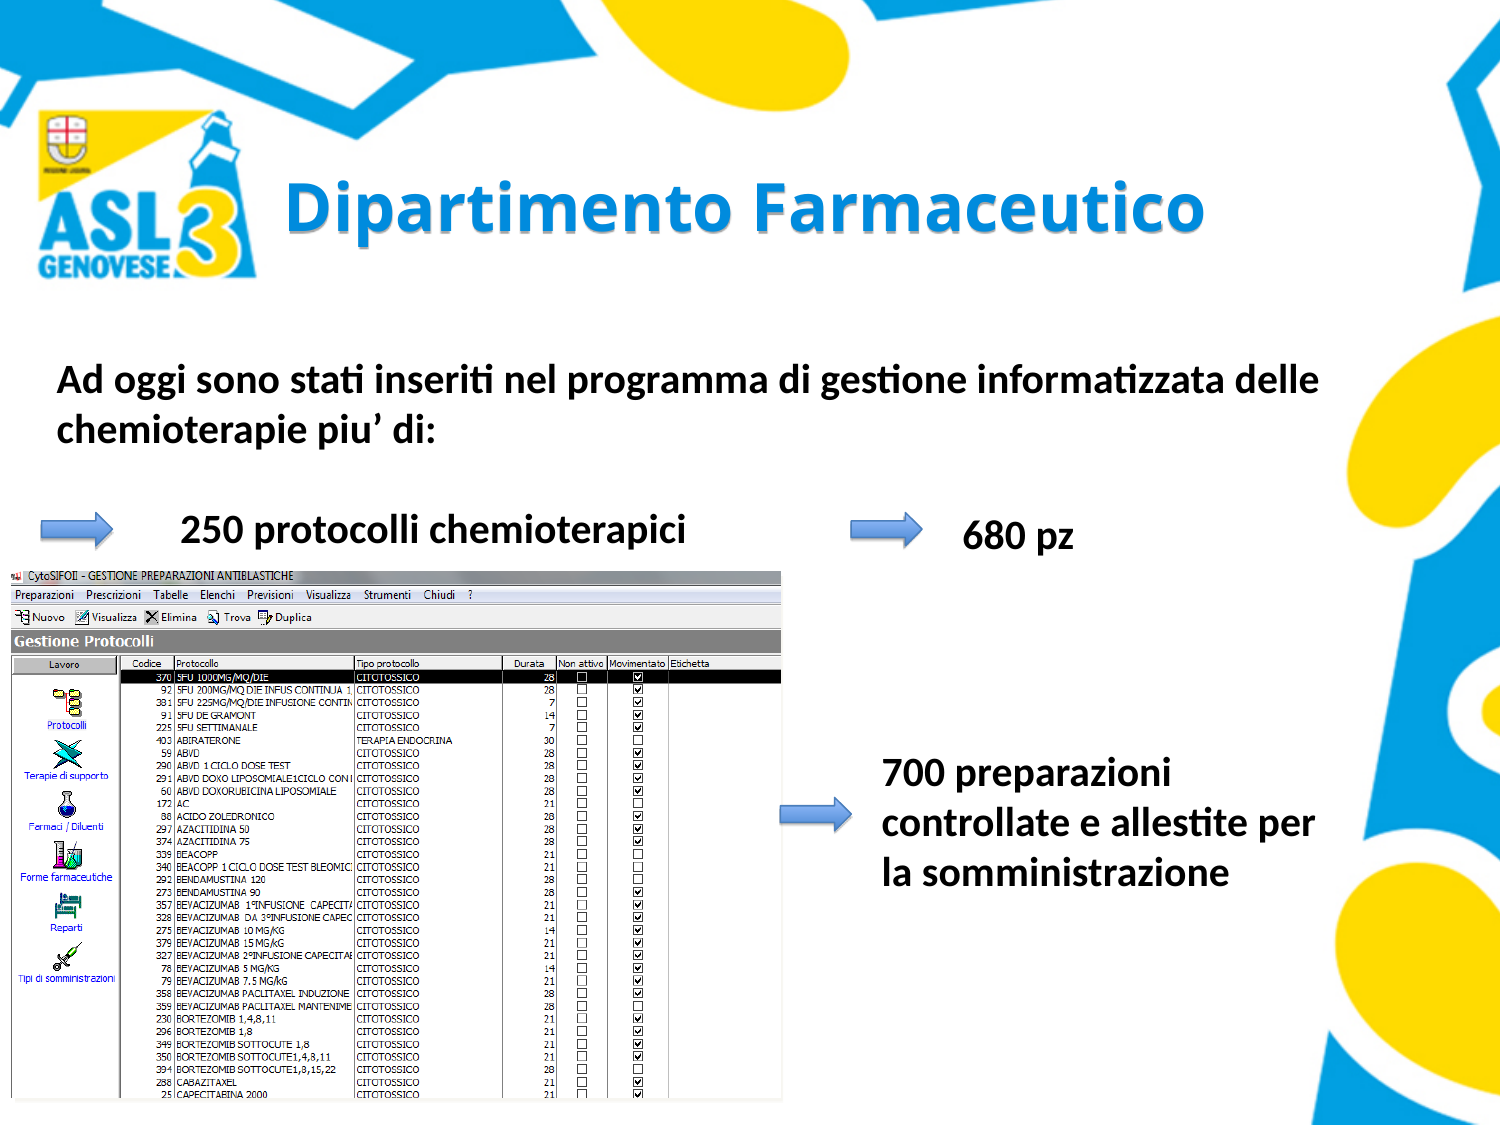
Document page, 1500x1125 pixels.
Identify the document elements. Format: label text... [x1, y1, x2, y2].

text_box 700 preparazioni controllate e allestite per la somministrazione [866, 737, 1332, 904]
text_box Ad oggi sono stati inseriti nel programma di gestione informatizzata delle chemioterapie piu’ di: 250 protocolli chemioterapici [41, 344, 1451, 663]
picture [11, 571, 781, 1098]
text_box [41, 512, 113, 546]
title Dipartimento Farmaceutico [268, 157, 1331, 274]
text_box 680 pz [922, 501, 1099, 566]
text_box [851, 512, 923, 546]
text_box [780, 797, 852, 831]
